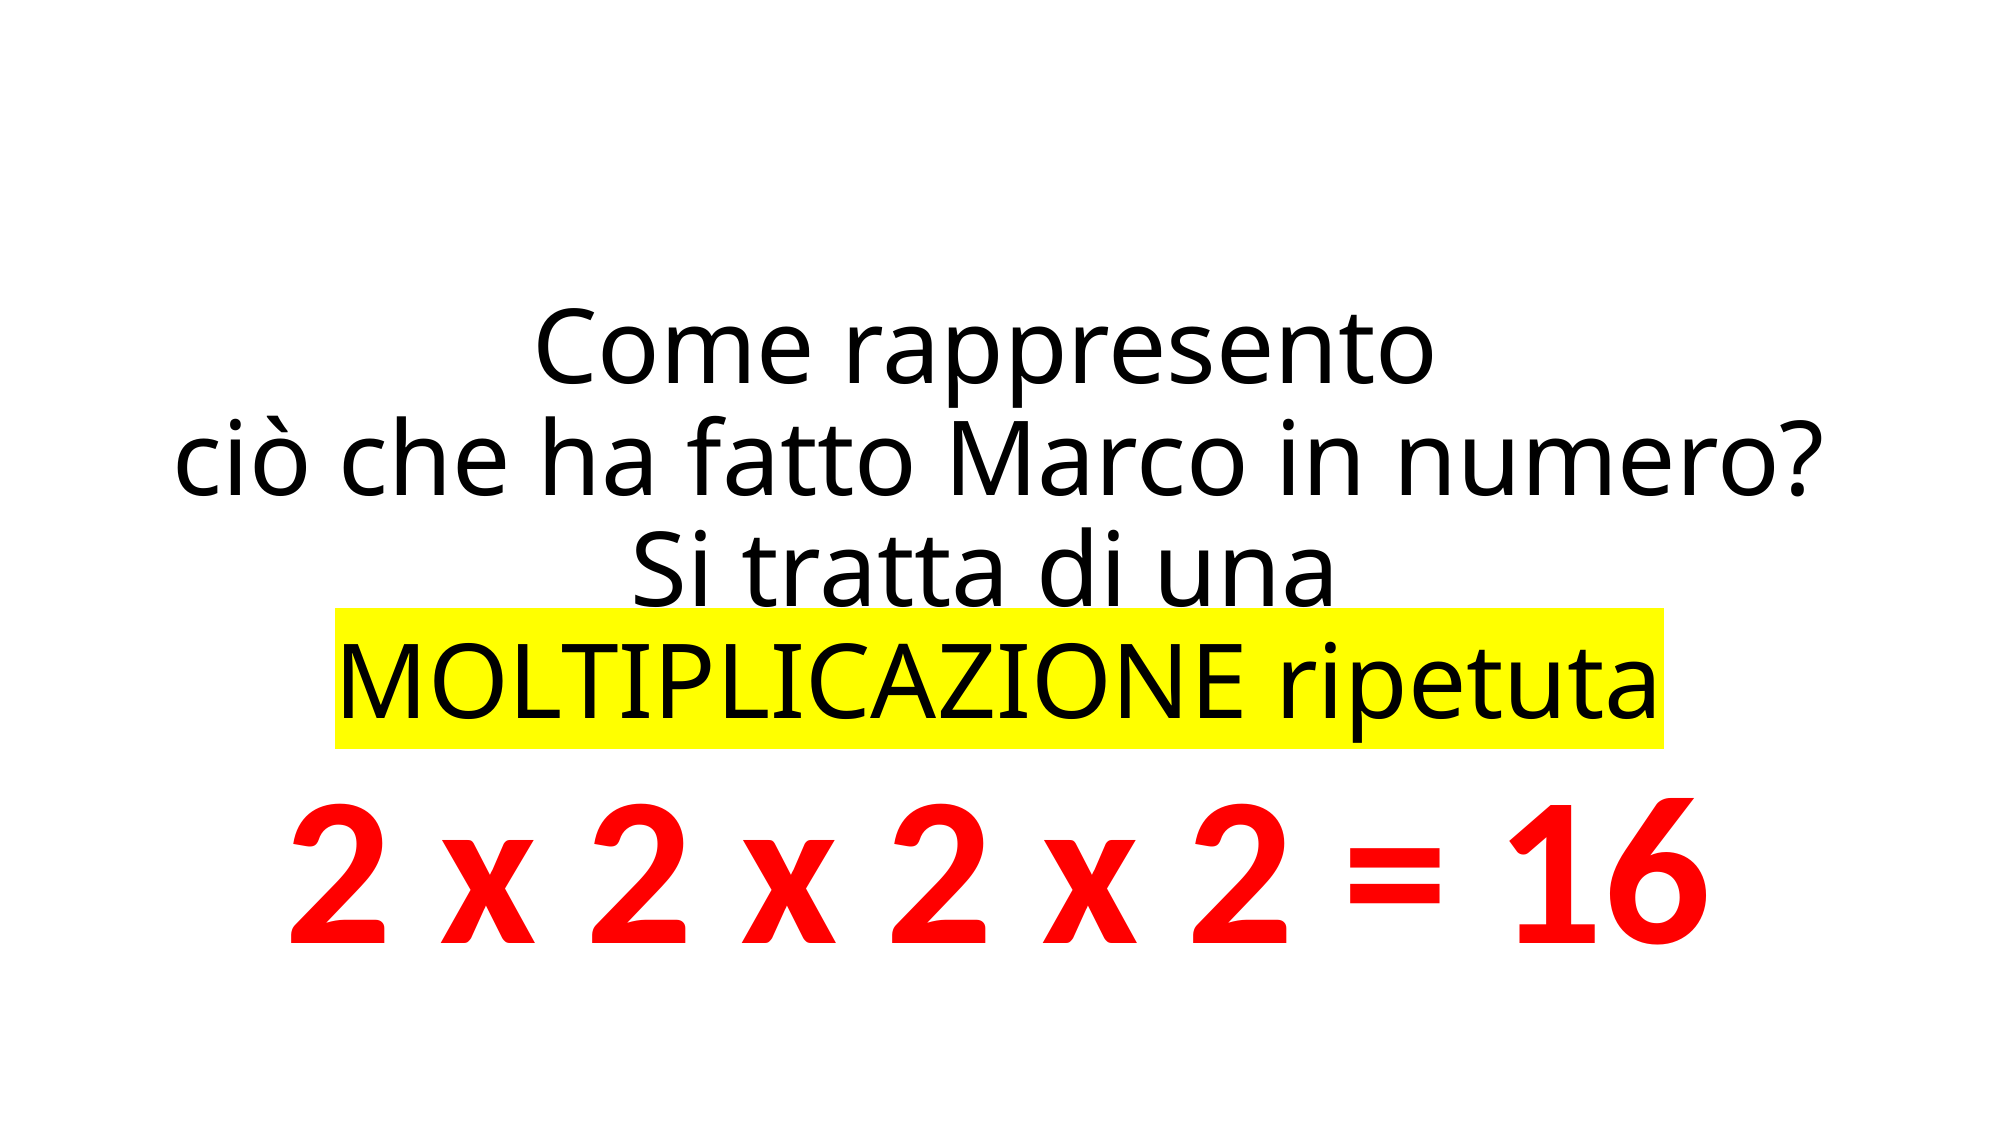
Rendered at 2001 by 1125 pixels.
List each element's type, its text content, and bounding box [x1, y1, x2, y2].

list 2 x 2 x 2 x 2 = 16 [136, 645, 1862, 999]
title Come rappresento ciò che ha fatto Marco in numero? Si tratta di una MOLTIPLICAZIONE ripetuta [136, 126, 1862, 563]
